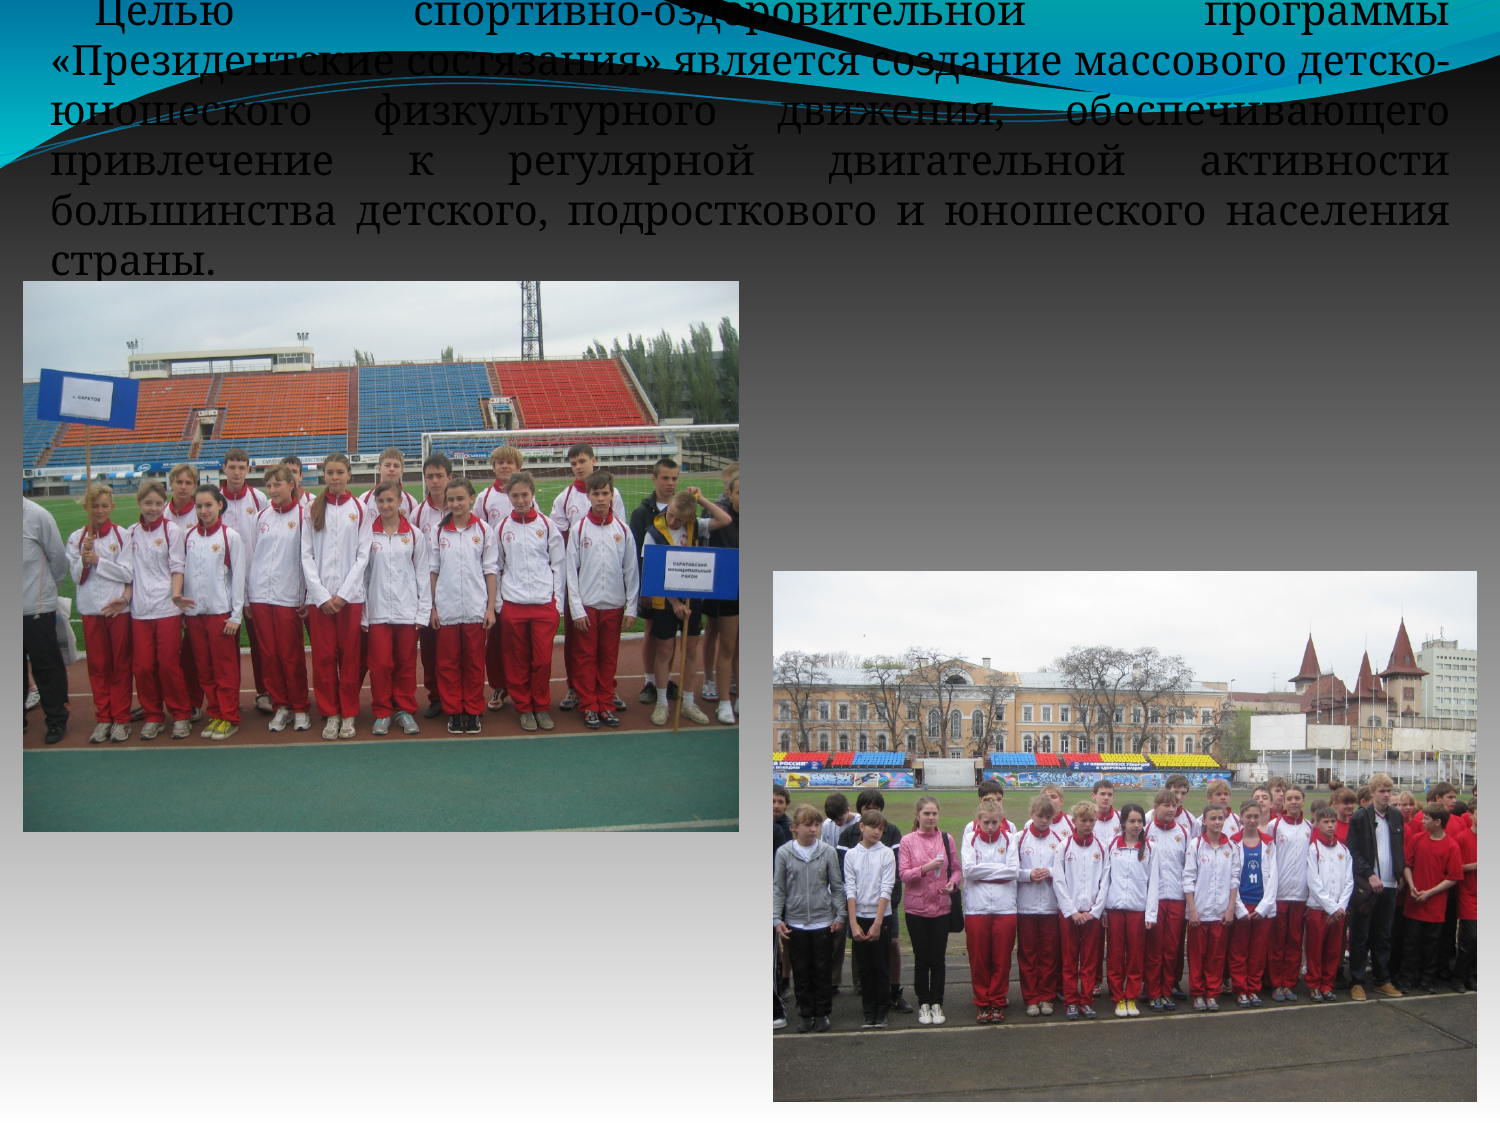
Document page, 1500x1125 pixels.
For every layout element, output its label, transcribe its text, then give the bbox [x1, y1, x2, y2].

picture [23, 281, 739, 832]
text_box Целью спортивно-оздоровительной программы «Президентские состязания» является создание массового детско-юношеского физкультурного движения, обеспечивающего привлечение к регулярной двигательной активности большинства детского, подросткового и юношеского населения страны. [35, 0, 1465, 292]
picture [773, 571, 1477, 1102]
